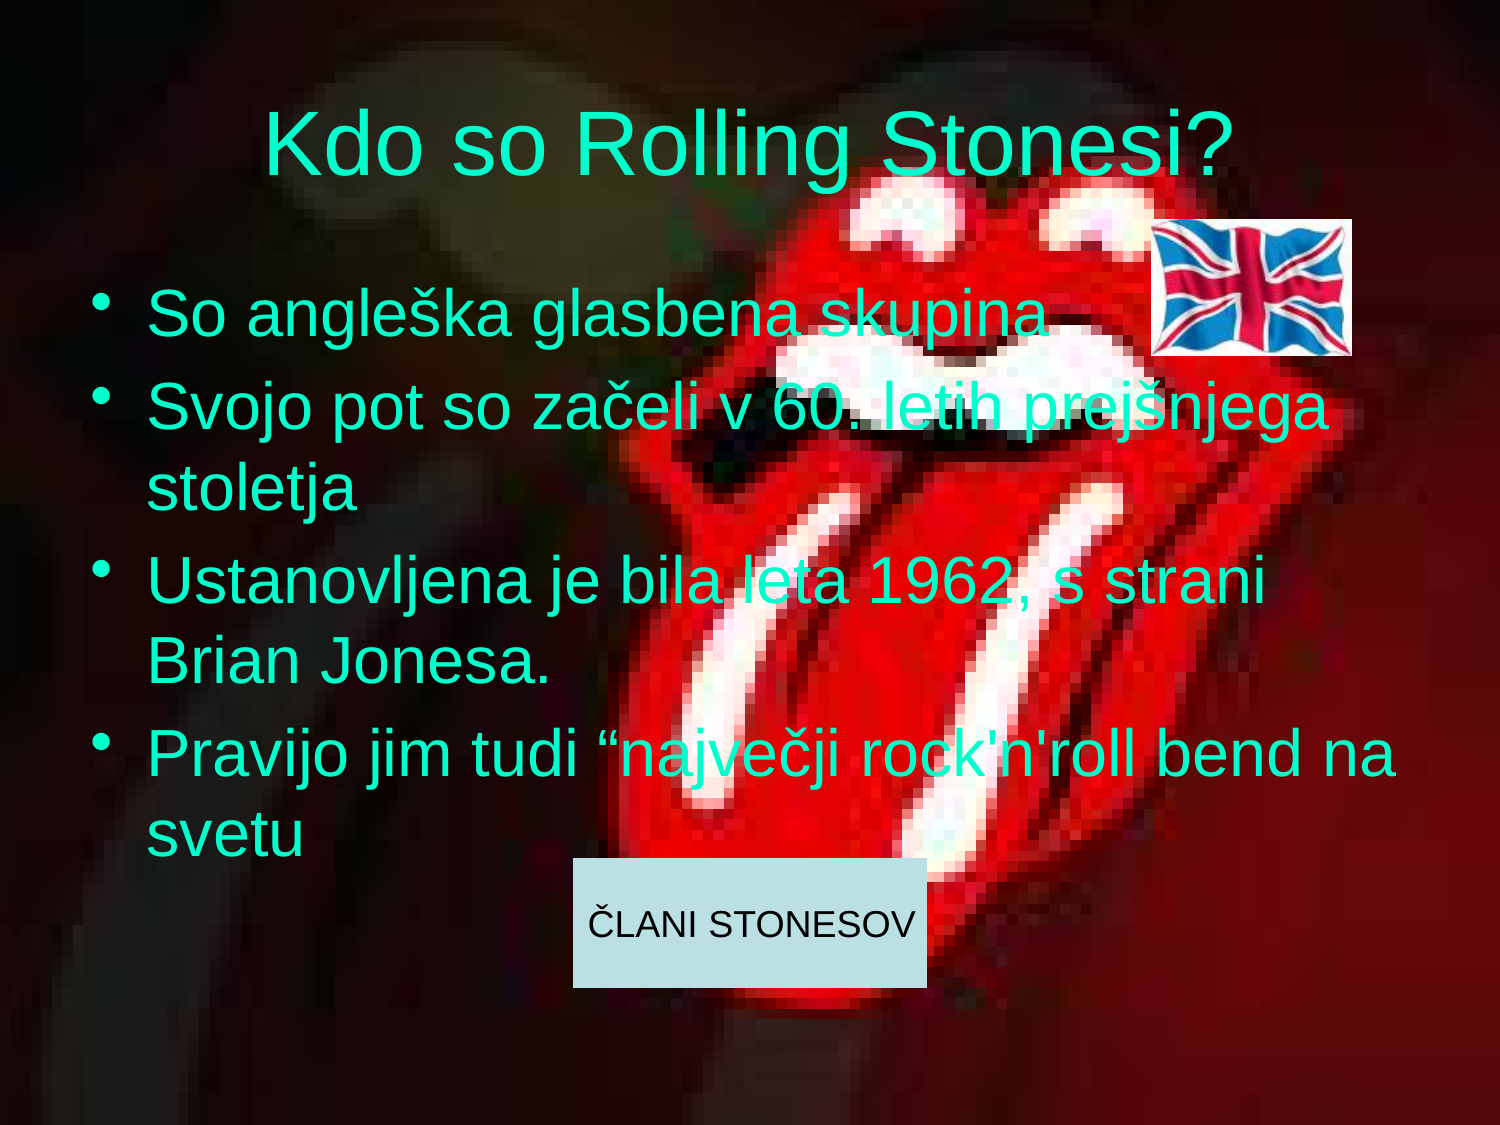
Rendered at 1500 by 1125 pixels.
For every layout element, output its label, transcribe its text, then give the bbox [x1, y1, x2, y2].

text_box ČLANI STONESOV [573, 858, 927, 988]
title Kdo so Rolling Stonesi? [75, 45, 1425, 233]
picture [0, 0, 1500, 1125]
list So angleška glasbena skupina Svojo pot so začeli v 60. letih prejšnjega stoletja Ustanovljena je bila leta 1962, s strani Brian Jonesa. Pravijo jim tudi “največji rock'n'roll bend na svetu [75, 262, 1425, 1005]
